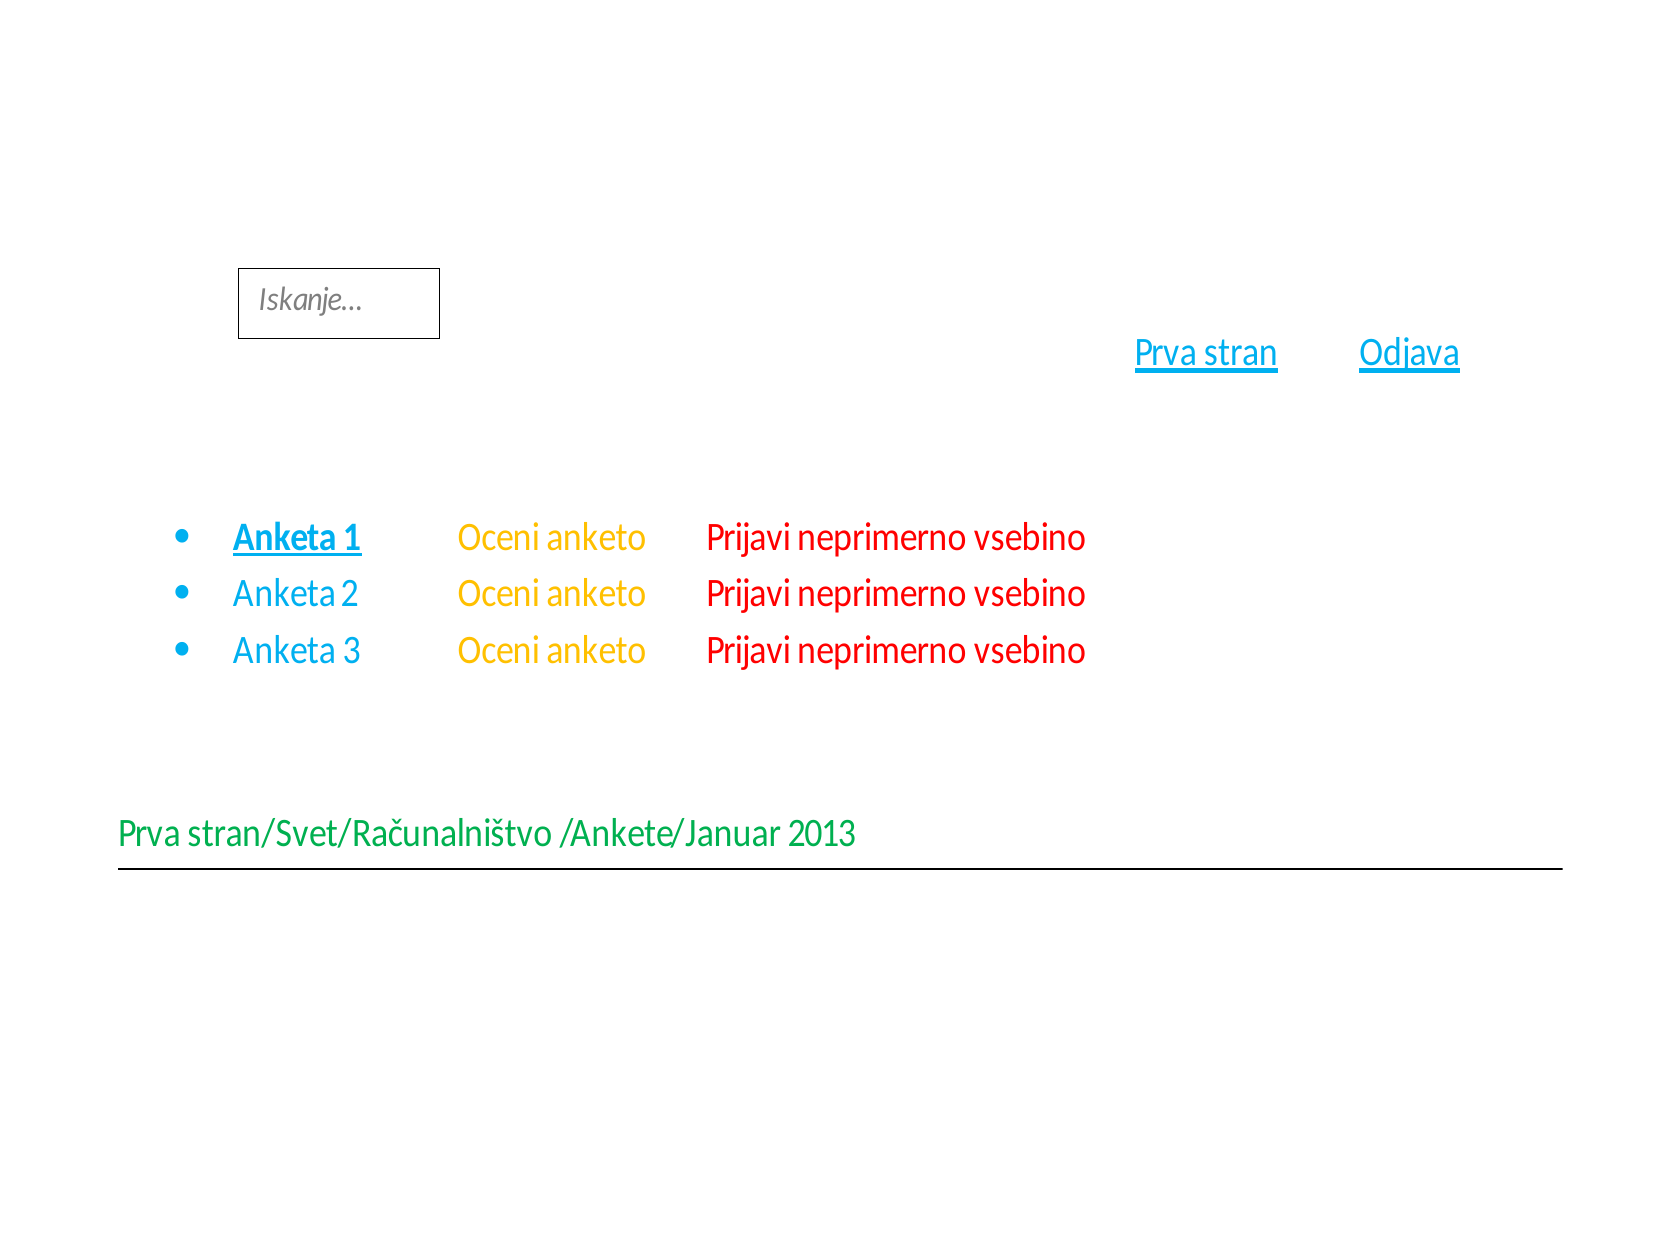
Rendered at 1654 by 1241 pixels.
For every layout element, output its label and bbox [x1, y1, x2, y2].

picture [118, 236, 1566, 916]
